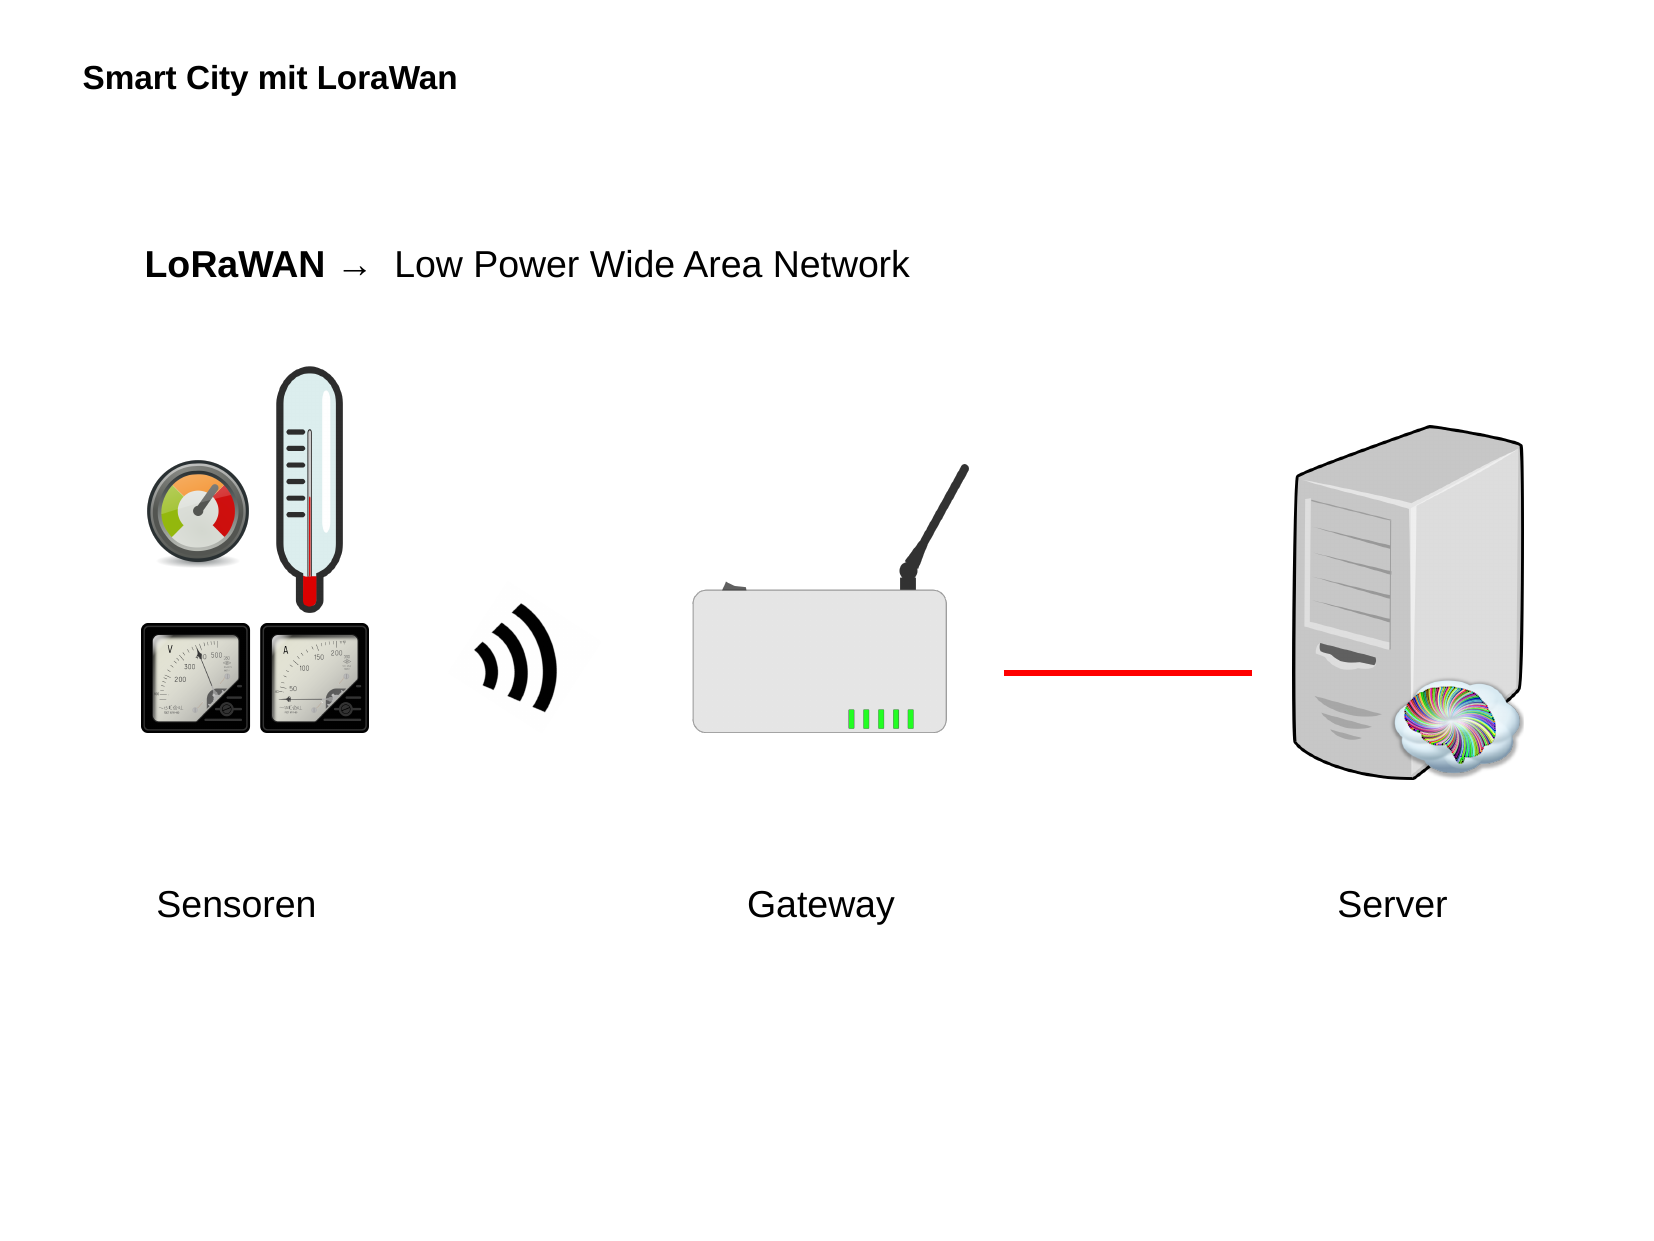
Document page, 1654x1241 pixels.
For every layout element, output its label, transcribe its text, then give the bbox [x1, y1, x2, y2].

picture [685, 464, 969, 733]
picture [276, 366, 343, 613]
picture [147, 460, 249, 568]
picture [141, 623, 369, 733]
title Smart City mit LoraWan [82, 49, 1571, 107]
picture [1292, 425, 1524, 780]
picture [448, 581, 601, 733]
text_box LoRaWAN → Low Power Wide Area Network [129, 236, 1382, 294]
text_box Sensoren Gateway Server [141, 876, 1571, 934]
